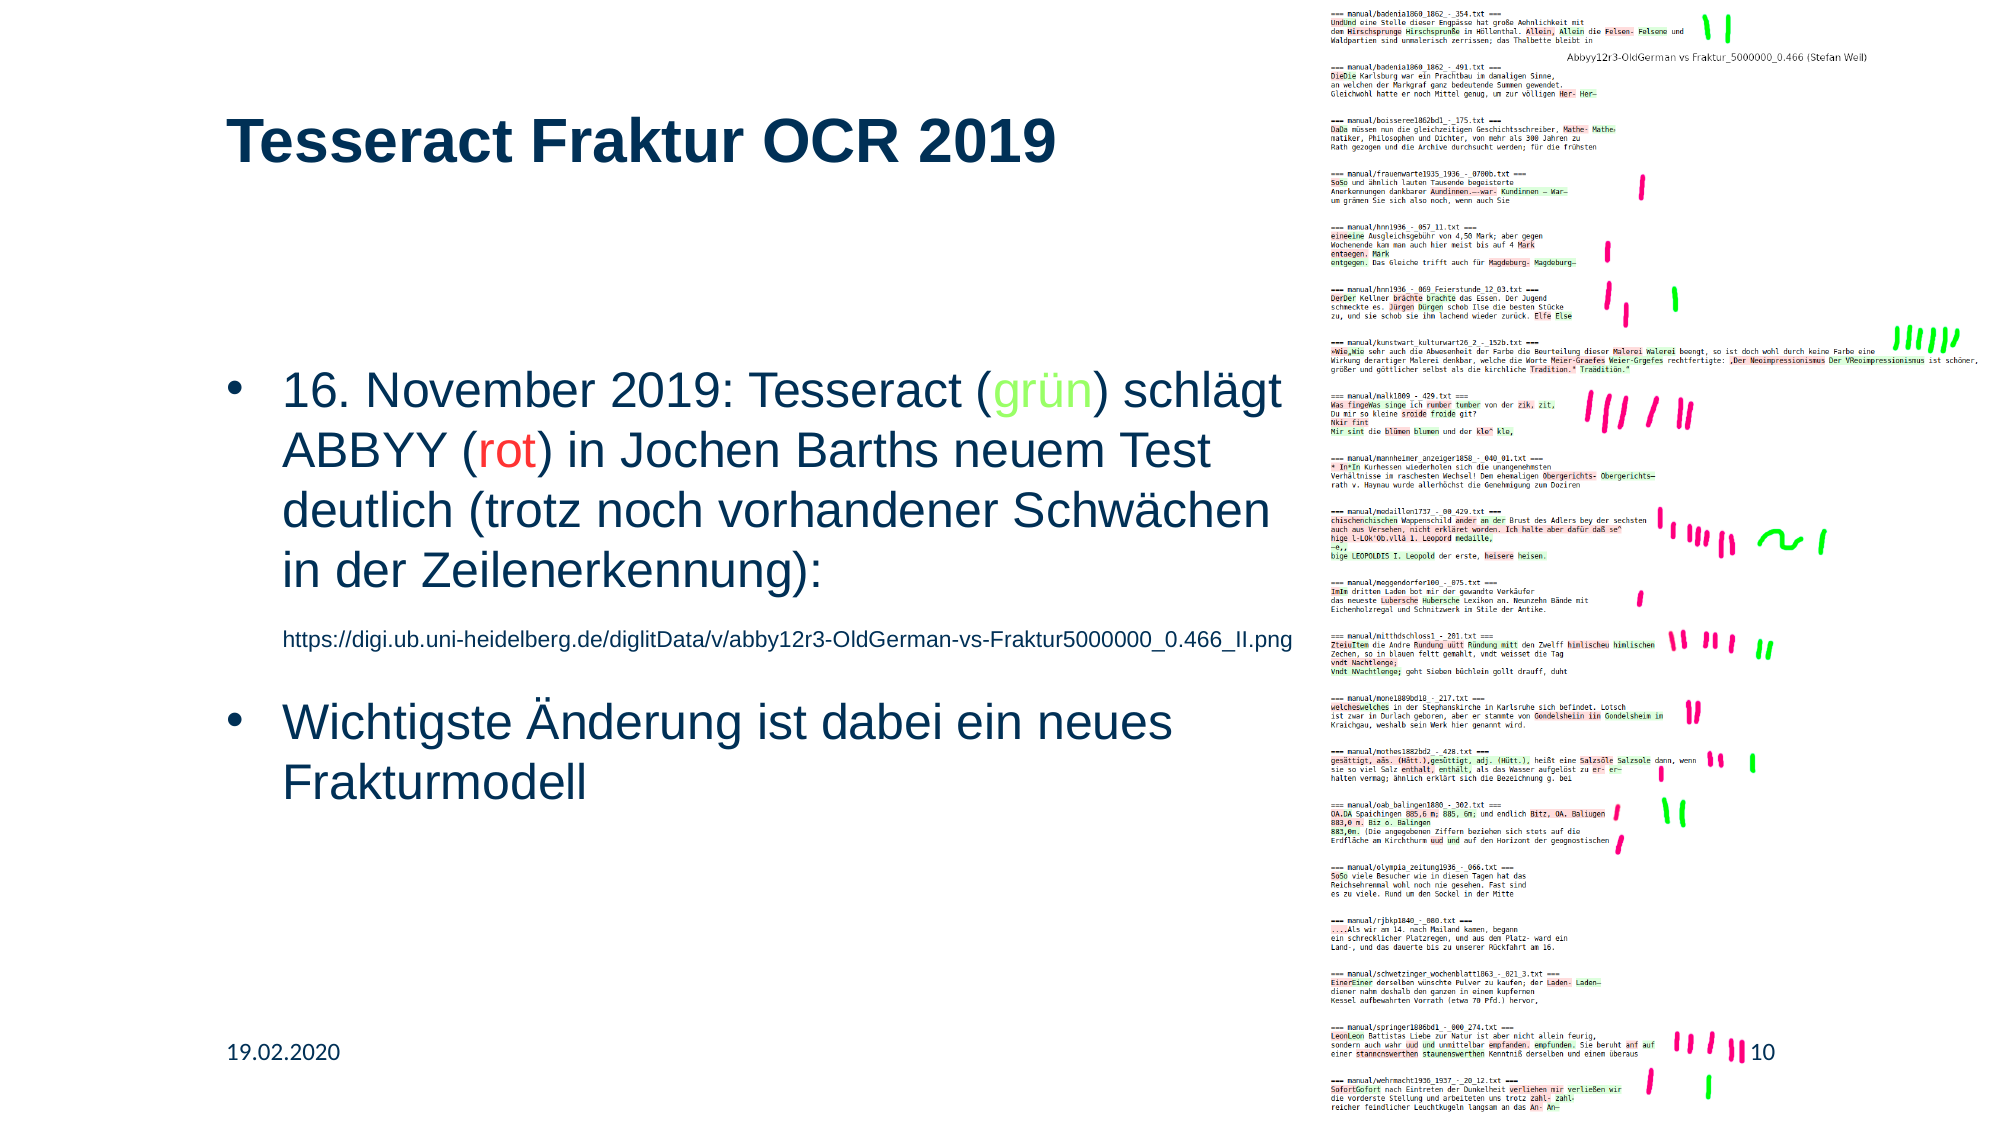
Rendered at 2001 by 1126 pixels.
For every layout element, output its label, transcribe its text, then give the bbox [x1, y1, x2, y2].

title Tesseract Fraktur OCR 2019 [226, 100, 1286, 306]
slide_number 19.02.2020 [226, 1035, 693, 1066]
slide_number <Foliennummer> [1544, 1035, 1776, 1066]
picture [1326, 3, 1996, 1126]
list 16. November 2019: Tesseract (grün) schlägt ABBYY (rot) in Jochen Barths neuem Test deutlich (trotz noch vorhandener Schwächen in der Zeilenerkennung): https://digi.ub.uni-heidelberg.de/diglitData/v/abby12r3-OldGerman-vs-Fraktur5000000_0.466_II.png Wichtigste Änderung ist dabei ein neues Frakturmodell [226, 357, 1774, 963]
